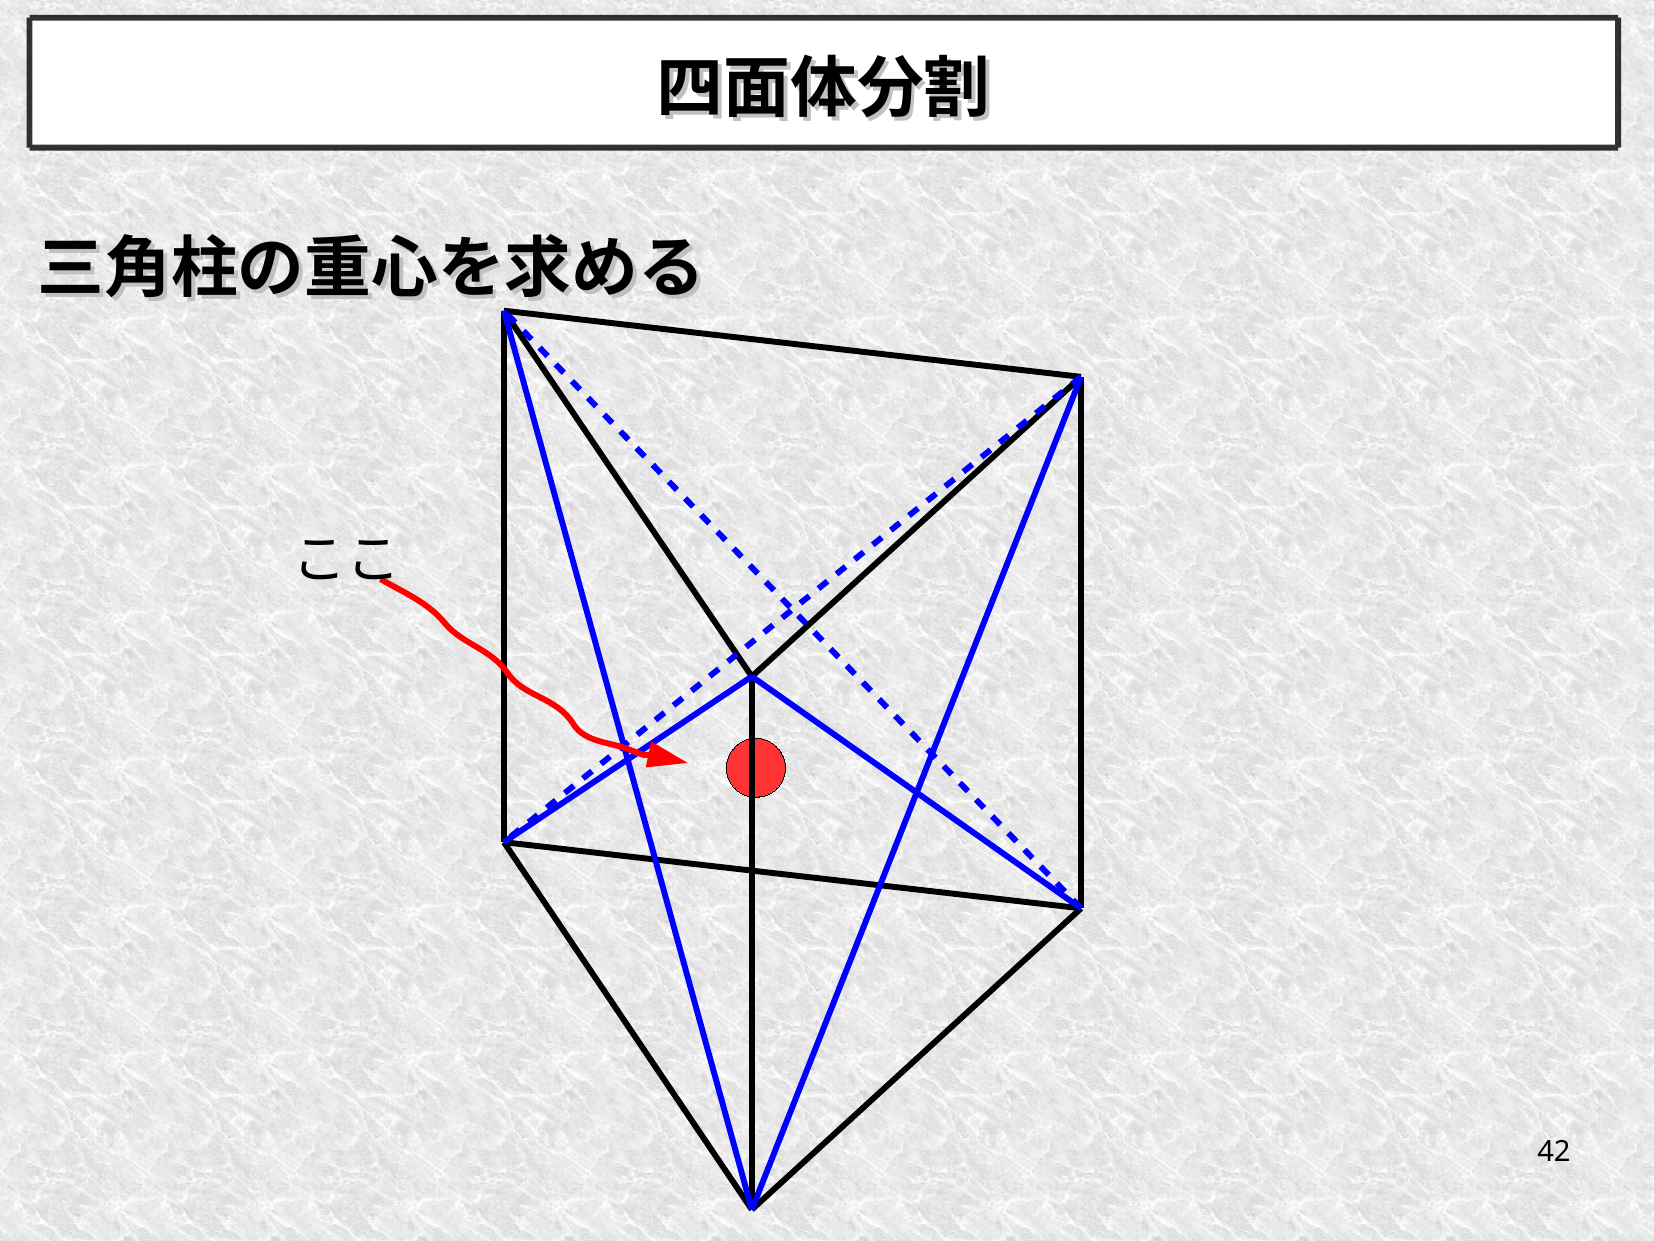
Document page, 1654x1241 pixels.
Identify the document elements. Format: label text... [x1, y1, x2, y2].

text_box 三角柱の重心を求める [22, 206, 939, 296]
text_box [726, 739, 749, 797]
text_box ここ [277, 507, 426, 582]
text_box 四面体分割 [29, 17, 1619, 148]
text_box [755, 738, 786, 798]
picture [0, 0, 1654, 1241]
